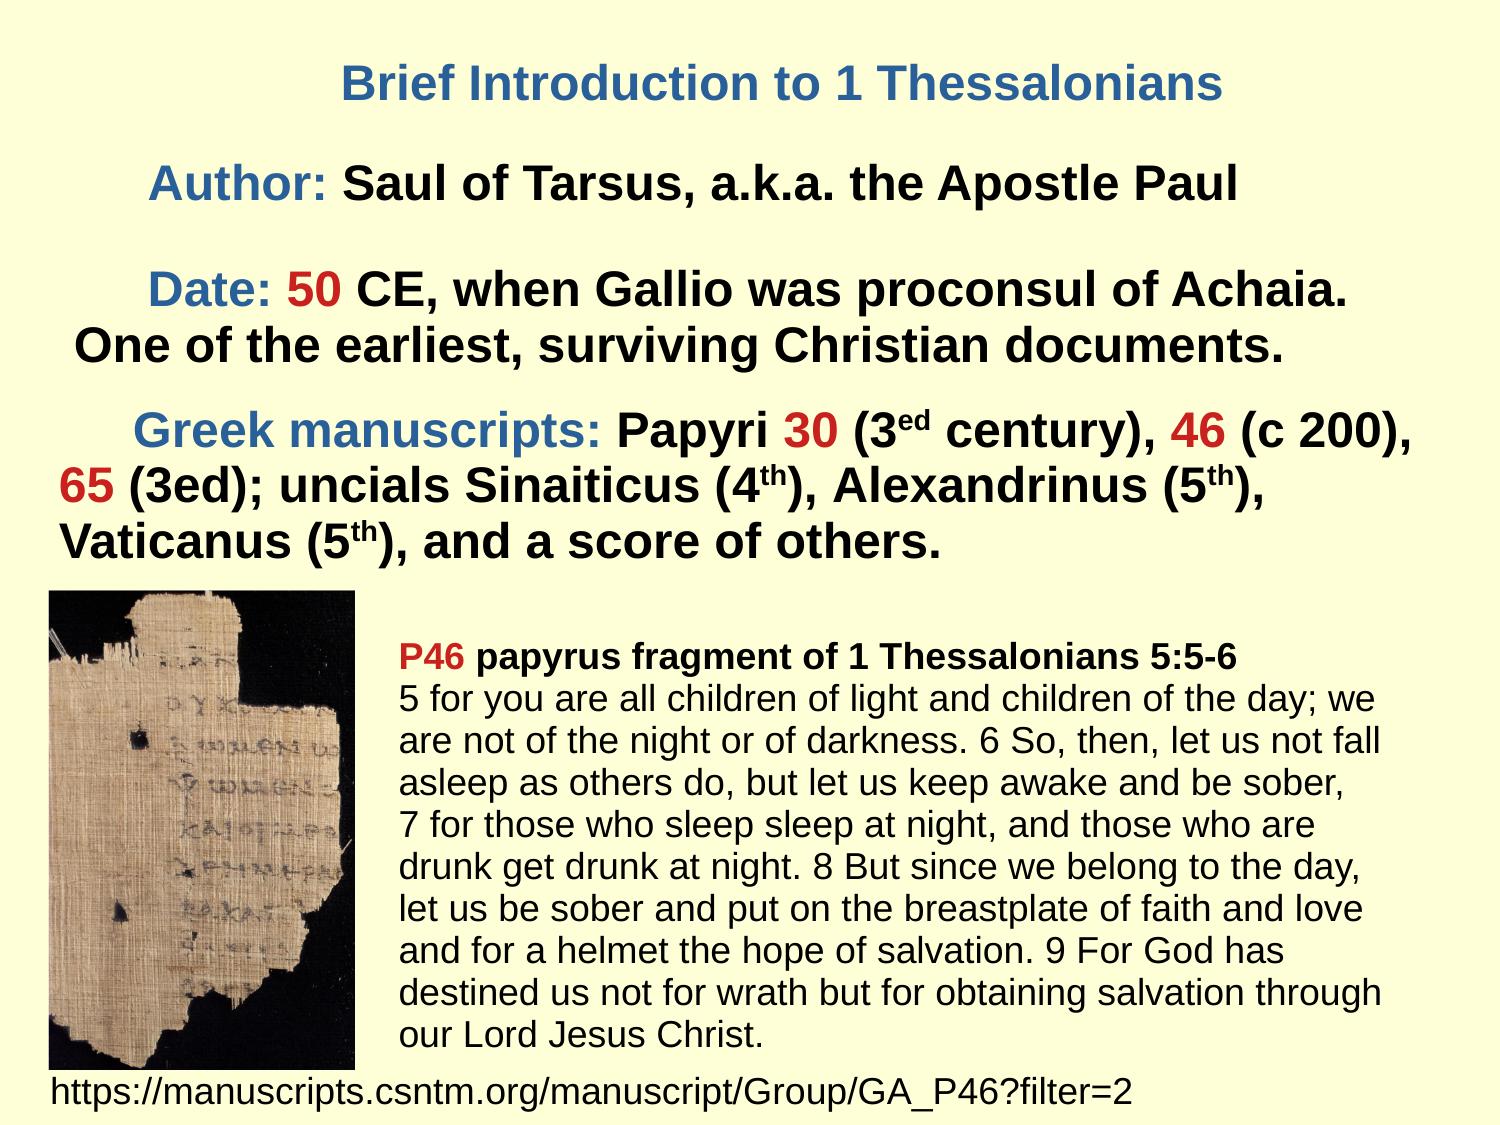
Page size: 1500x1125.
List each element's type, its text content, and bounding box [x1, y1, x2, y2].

text_box Brief Introduction to 1 Thessalonians [118, 47, 1447, 119]
text_box Date: 50 CE, when Gallio was proconsul of Achaia. One of the earliest, surviving Christian documents. [59, 254, 1418, 381]
text_box Author: Saul of Tarsus, a.k.a. the Apostle Paul [59, 147, 1300, 219]
text_box https://manuscripts.csntm.org/manuscript/Group/GA_P46?filter=2 [35, 1063, 1329, 1125]
text_box P46 papyrus fragment of 1 Thessalonians 5:5-6 5 for you are all children of light and children of the day; we are not of the night or of darkness. 6 So, then, let us not fall asleep as others do, but let us keep awake and be sober, 7 for those who sleep sleep at night, and those who are drunk get drunk at night. 8 But since we belong to the day, let us be sober and put on the breastplate of faith and love and for a helmet the hope of salvation. 9 For God has destined us not for wrath but for obtaining salvation through our Lord Jesus Christ. [383, 628, 1418, 1064]
text_box Greek manuscripts: Papyri 30 (3ed century), 46 (c 200), 65 (3ed); uncials Sinaiticus (4th), Alexandrinus (5th), Vaticanus (5th), and a score of others. [59, 401, 1447, 570]
picture [48, 590, 355, 1063]
